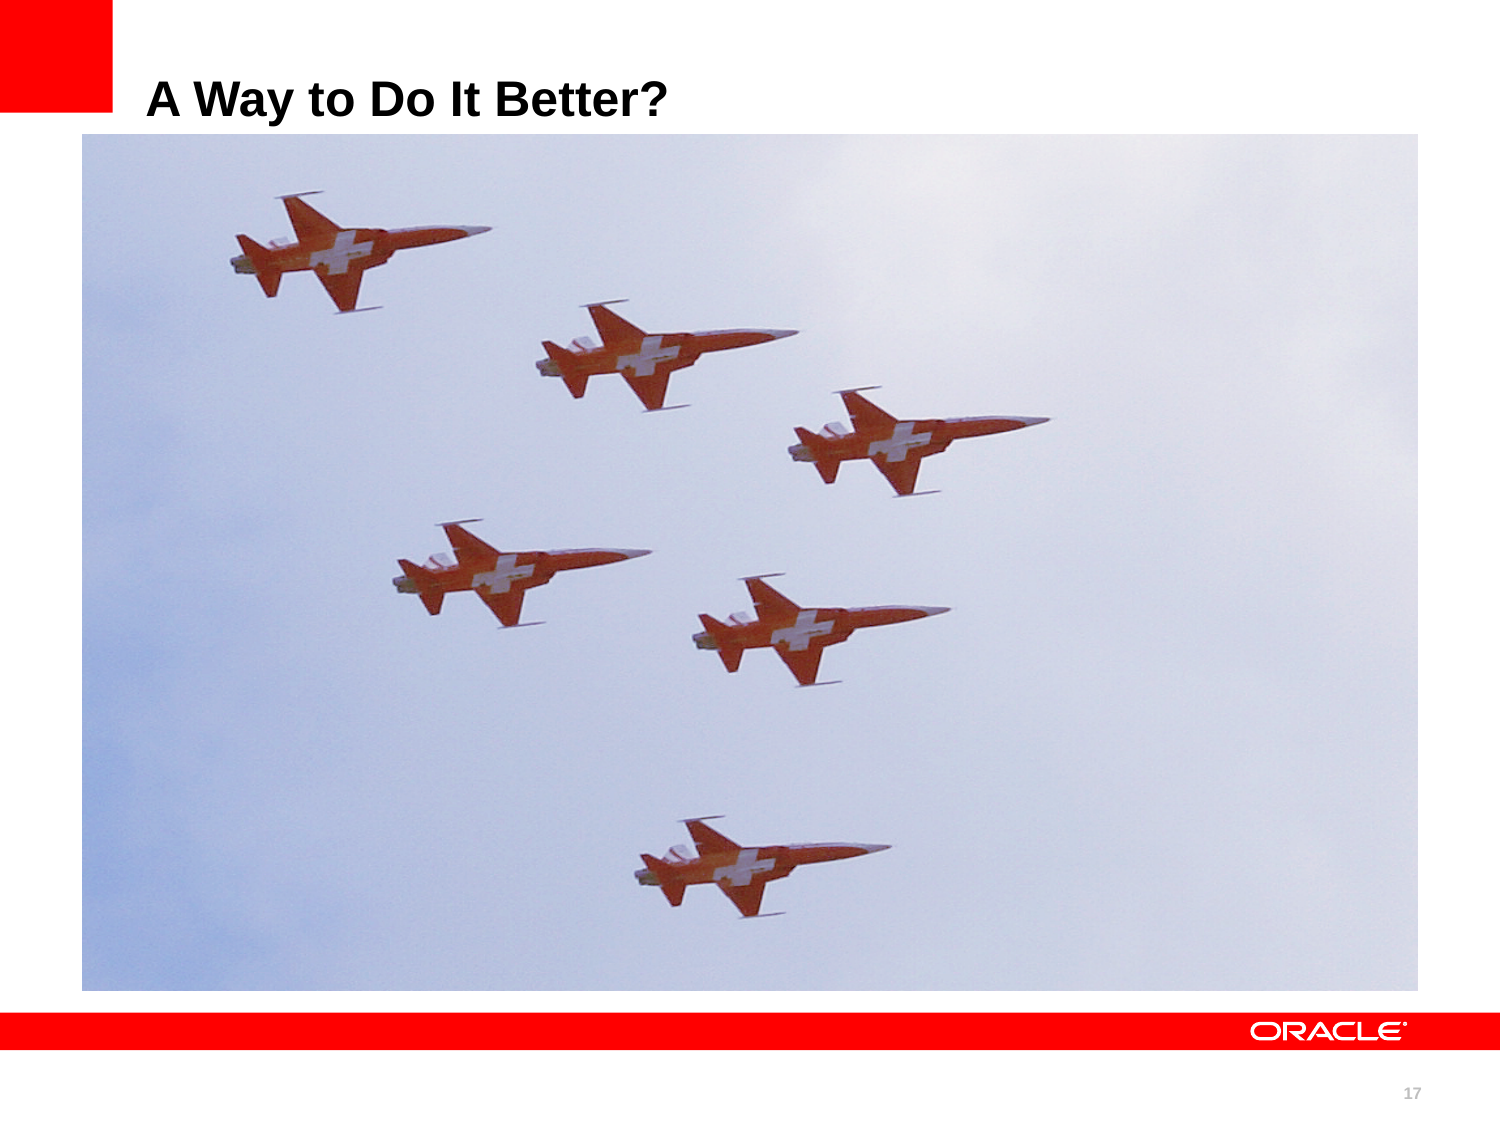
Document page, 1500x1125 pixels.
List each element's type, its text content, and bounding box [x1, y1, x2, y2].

picture [82, 134, 1418, 991]
title A Way to Do It Better? [145, 67, 1388, 134]
